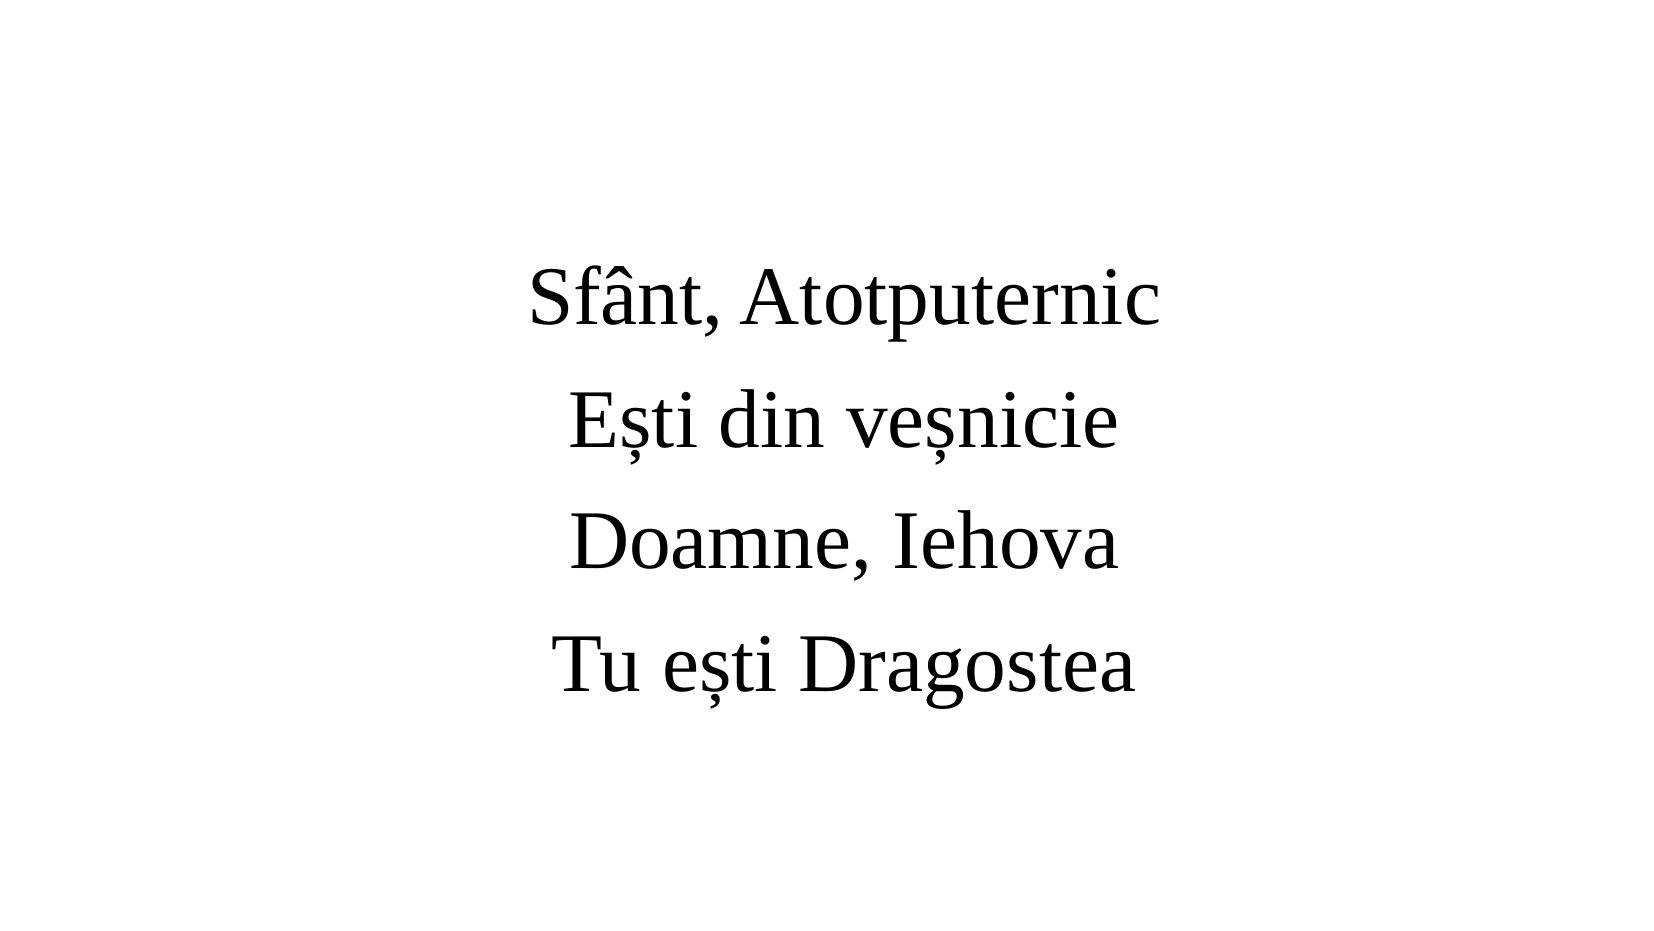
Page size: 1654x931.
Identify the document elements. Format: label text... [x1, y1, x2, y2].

subtitle Sfânt, Atotputernic Ești din veșnicie Doamne, Iehova Tu ești Dragostea [177, 241, 1512, 708]
